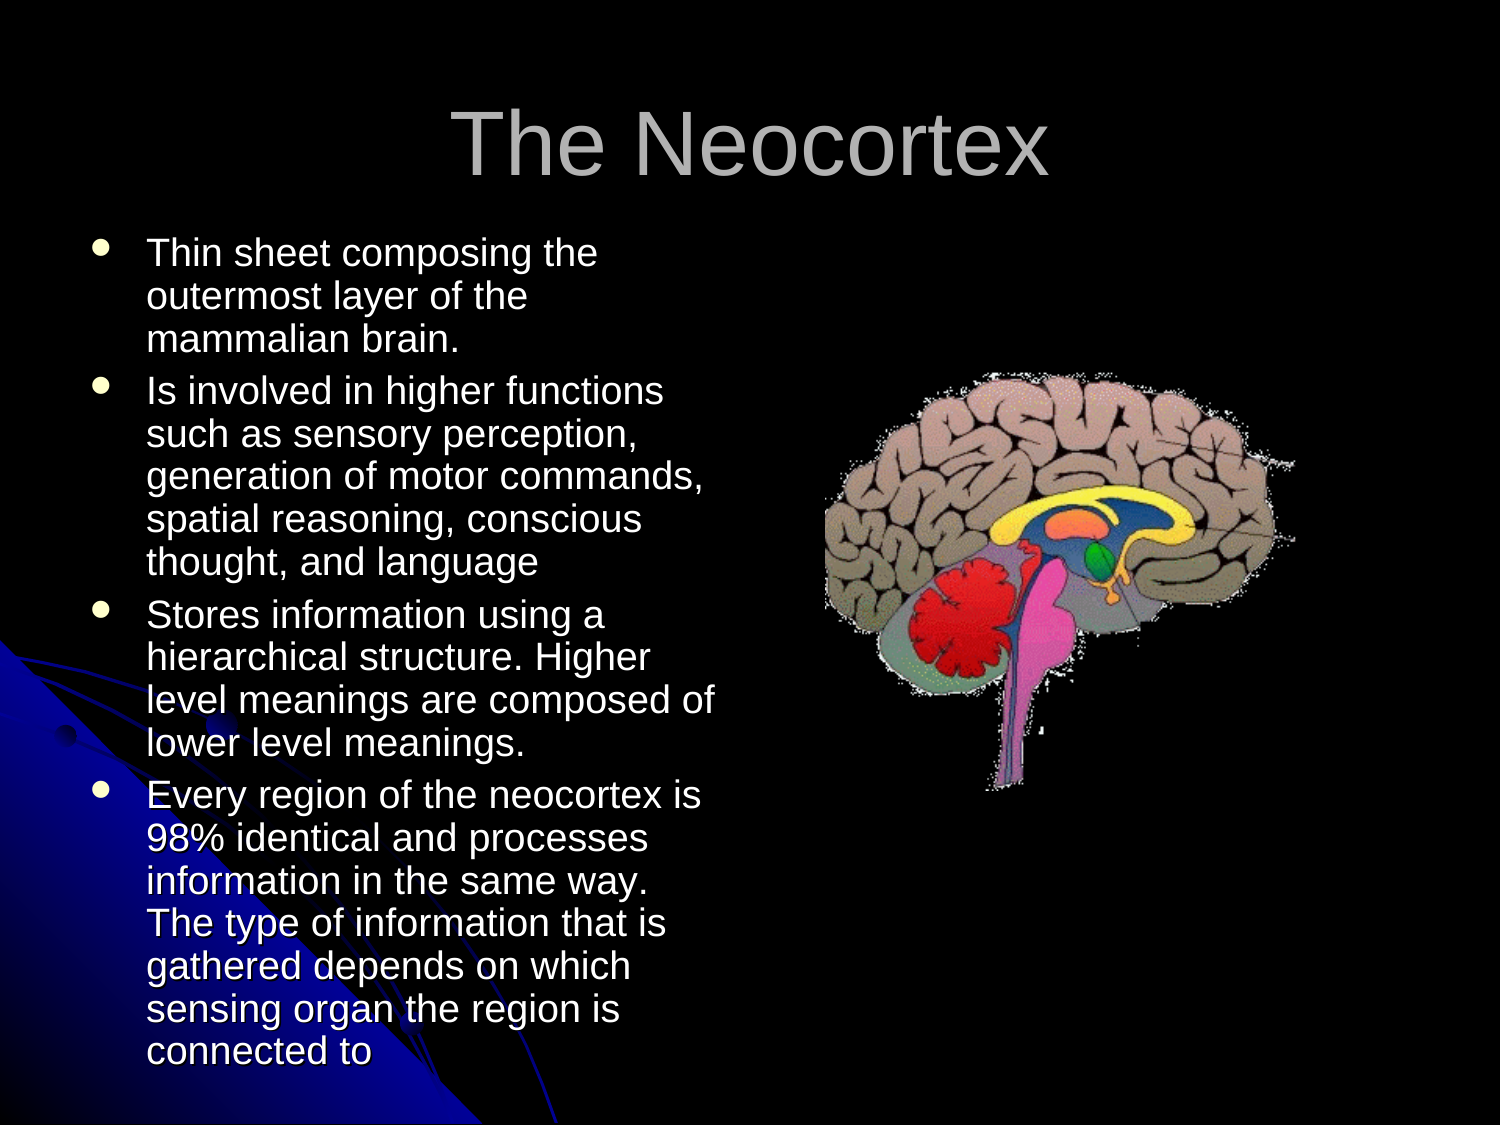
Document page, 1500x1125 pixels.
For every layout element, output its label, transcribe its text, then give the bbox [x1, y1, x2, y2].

title The Neocortex [75, 45, 1426, 233]
list Thin sheet composing the outermost layer of the mammalian brain. Is involved in higher functions such as sensory perception, generation of motor commands, spatial reasoning, conscious thought, and language Stores information using a hierarchical structure. Higher level meanings are composed of lower level meanings. Every region of the neocortex is 98% identical and processes information in the same way. The type of information that is gathered depends on which sensing organ the region is connected to [75, 224, 738, 1088]
picture [825, 362, 1322, 791]
